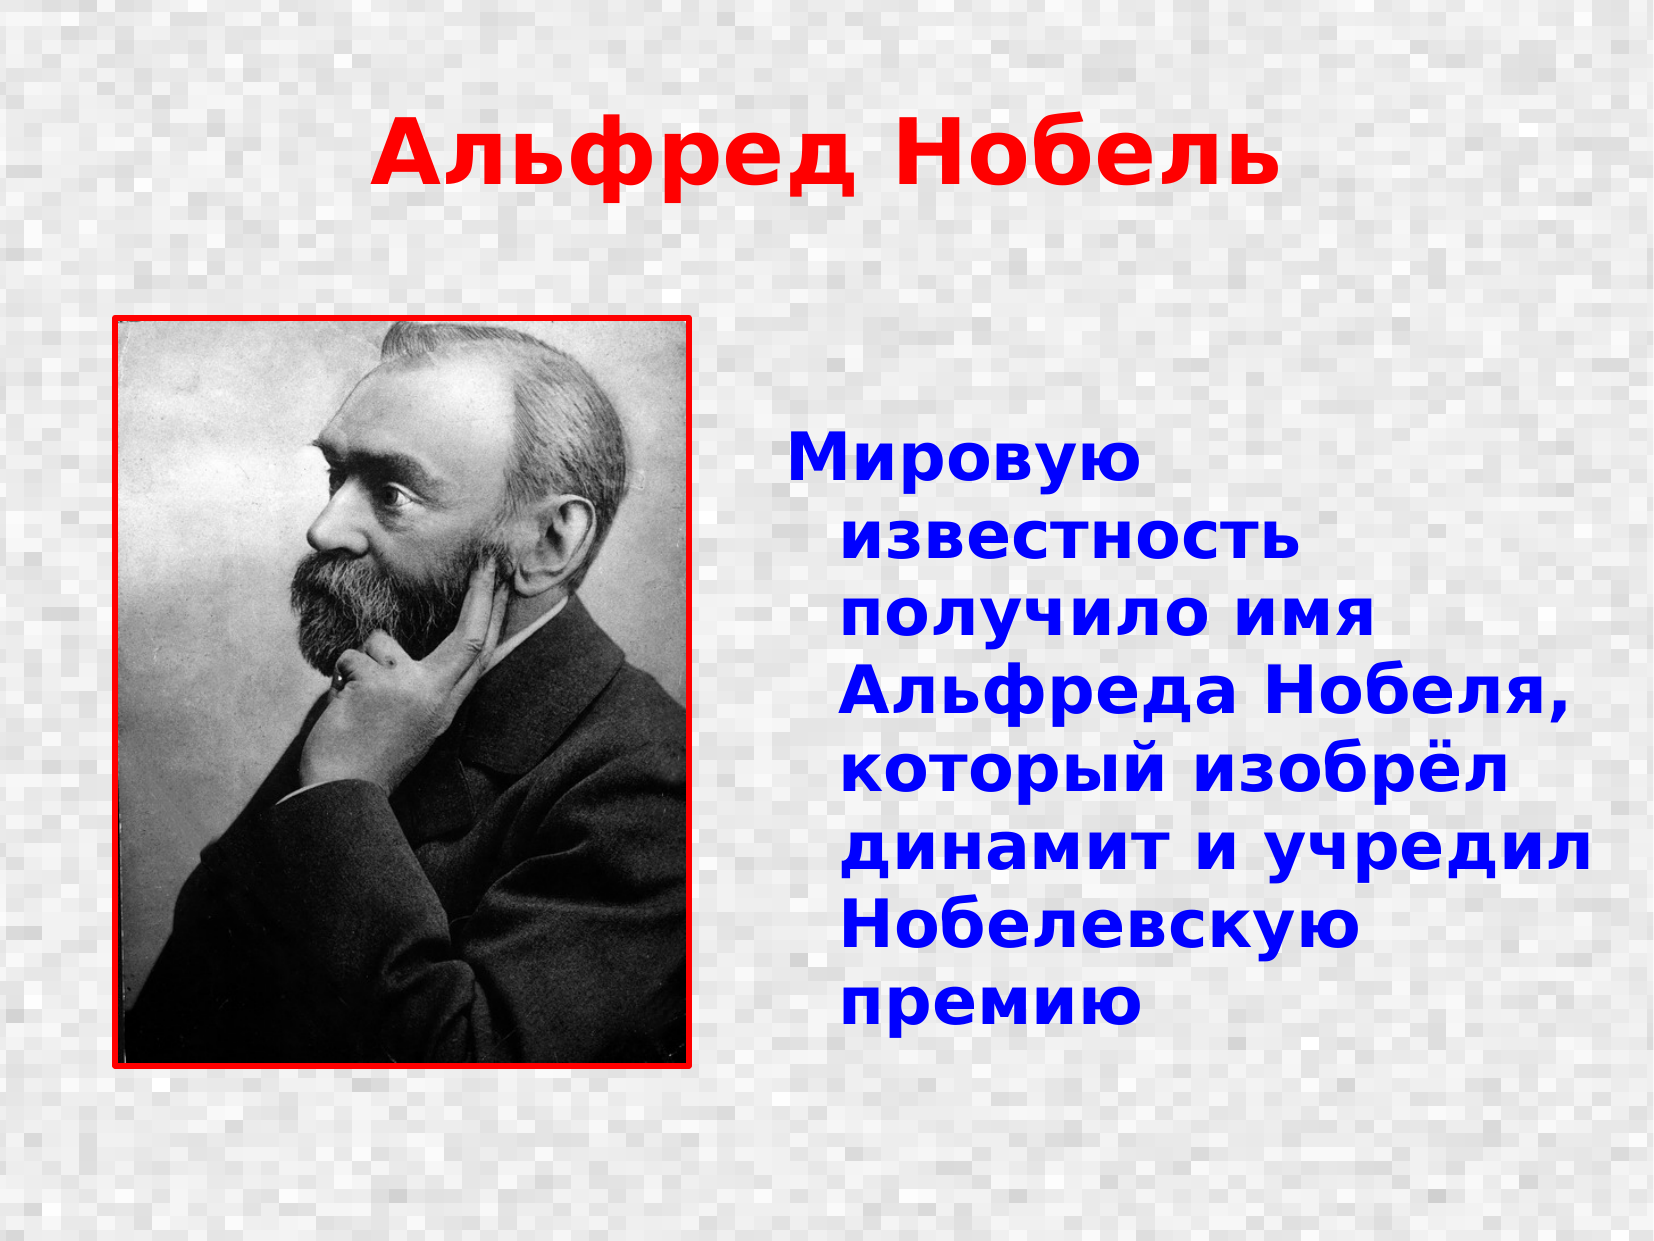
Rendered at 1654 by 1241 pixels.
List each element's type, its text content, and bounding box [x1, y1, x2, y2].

picture [0, 0, 1654, 1241]
title Альфред Нобель [82, 56, 1571, 250]
text_box Мировую известность получило имя Альфреда Нобеля, который изобрёл динамит и учредил Нобелевскую премию [767, 418, 1611, 1041]
